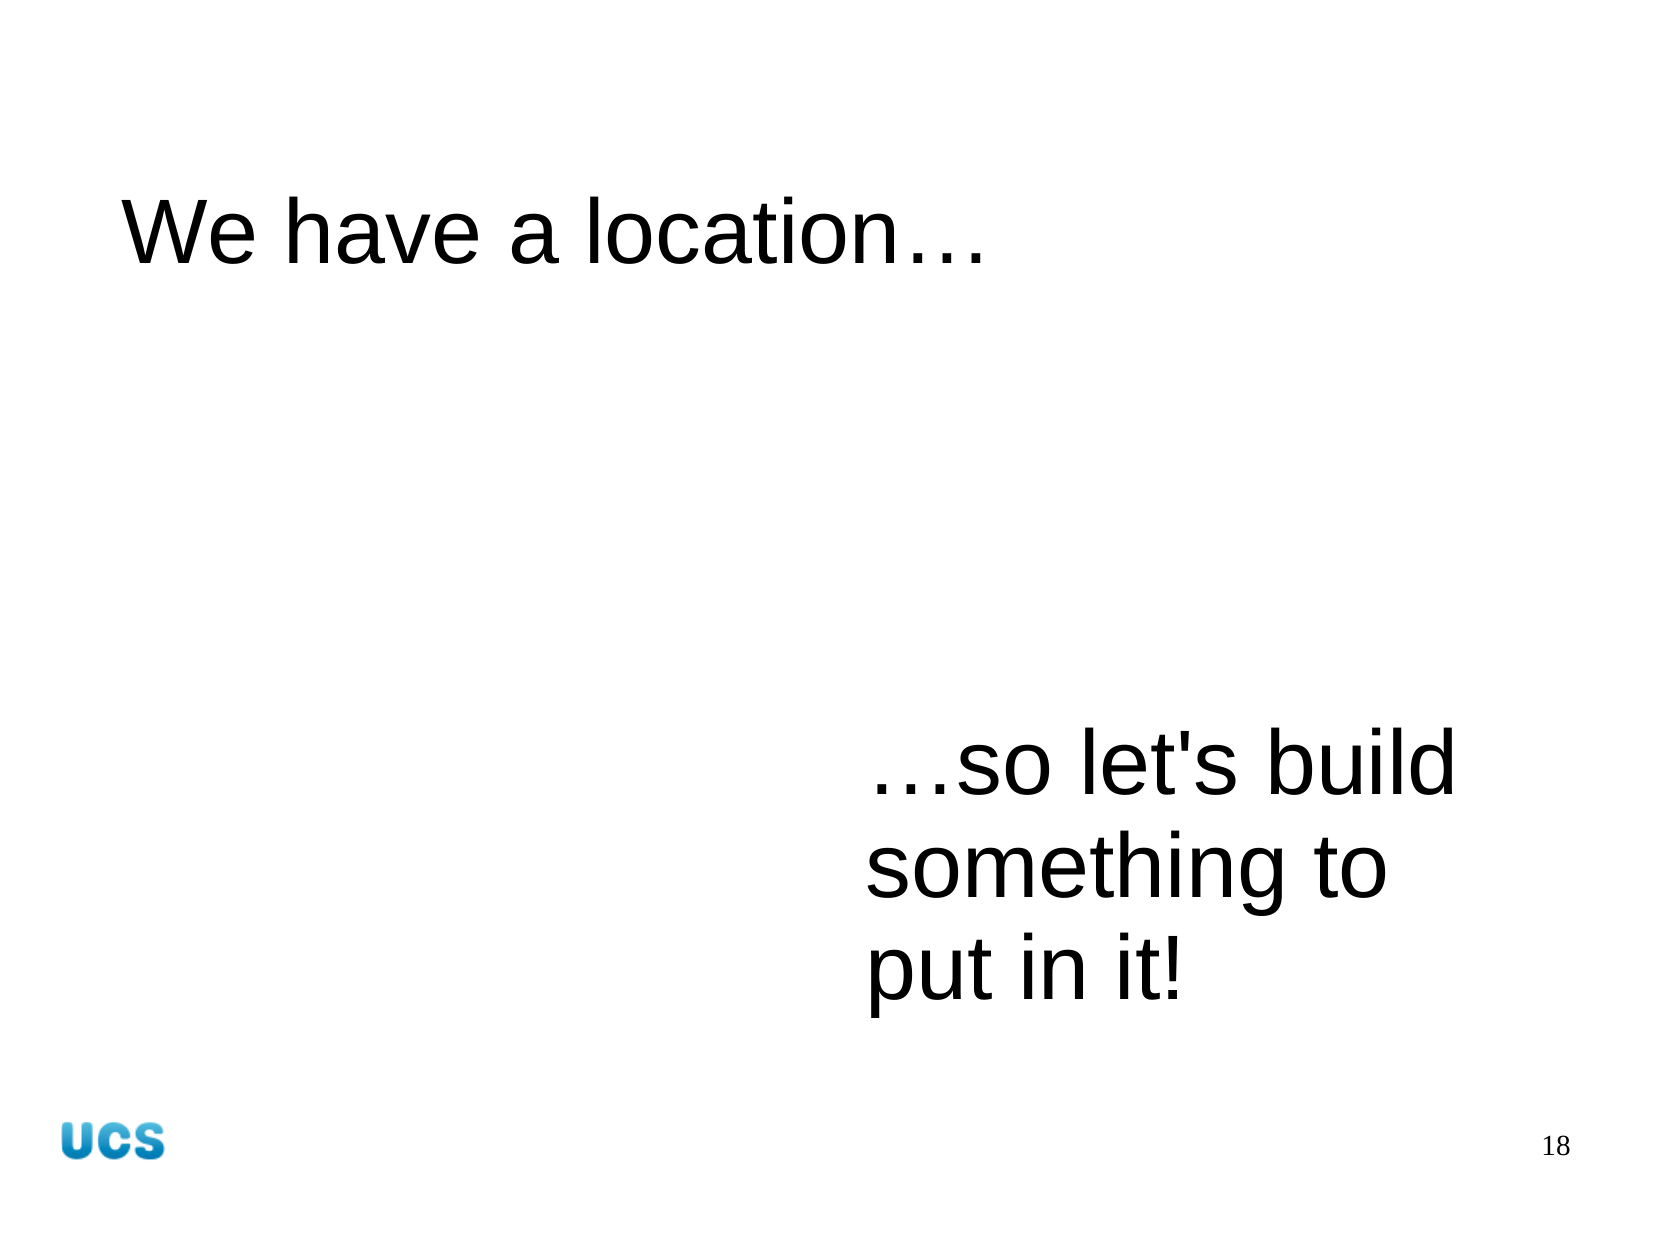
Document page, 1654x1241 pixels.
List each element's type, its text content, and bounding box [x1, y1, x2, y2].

picture [61, 1121, 165, 1161]
text_box …so let's build something to put in it! [862, 708, 1463, 1023]
text_box We have a location… [118, 177, 997, 286]
